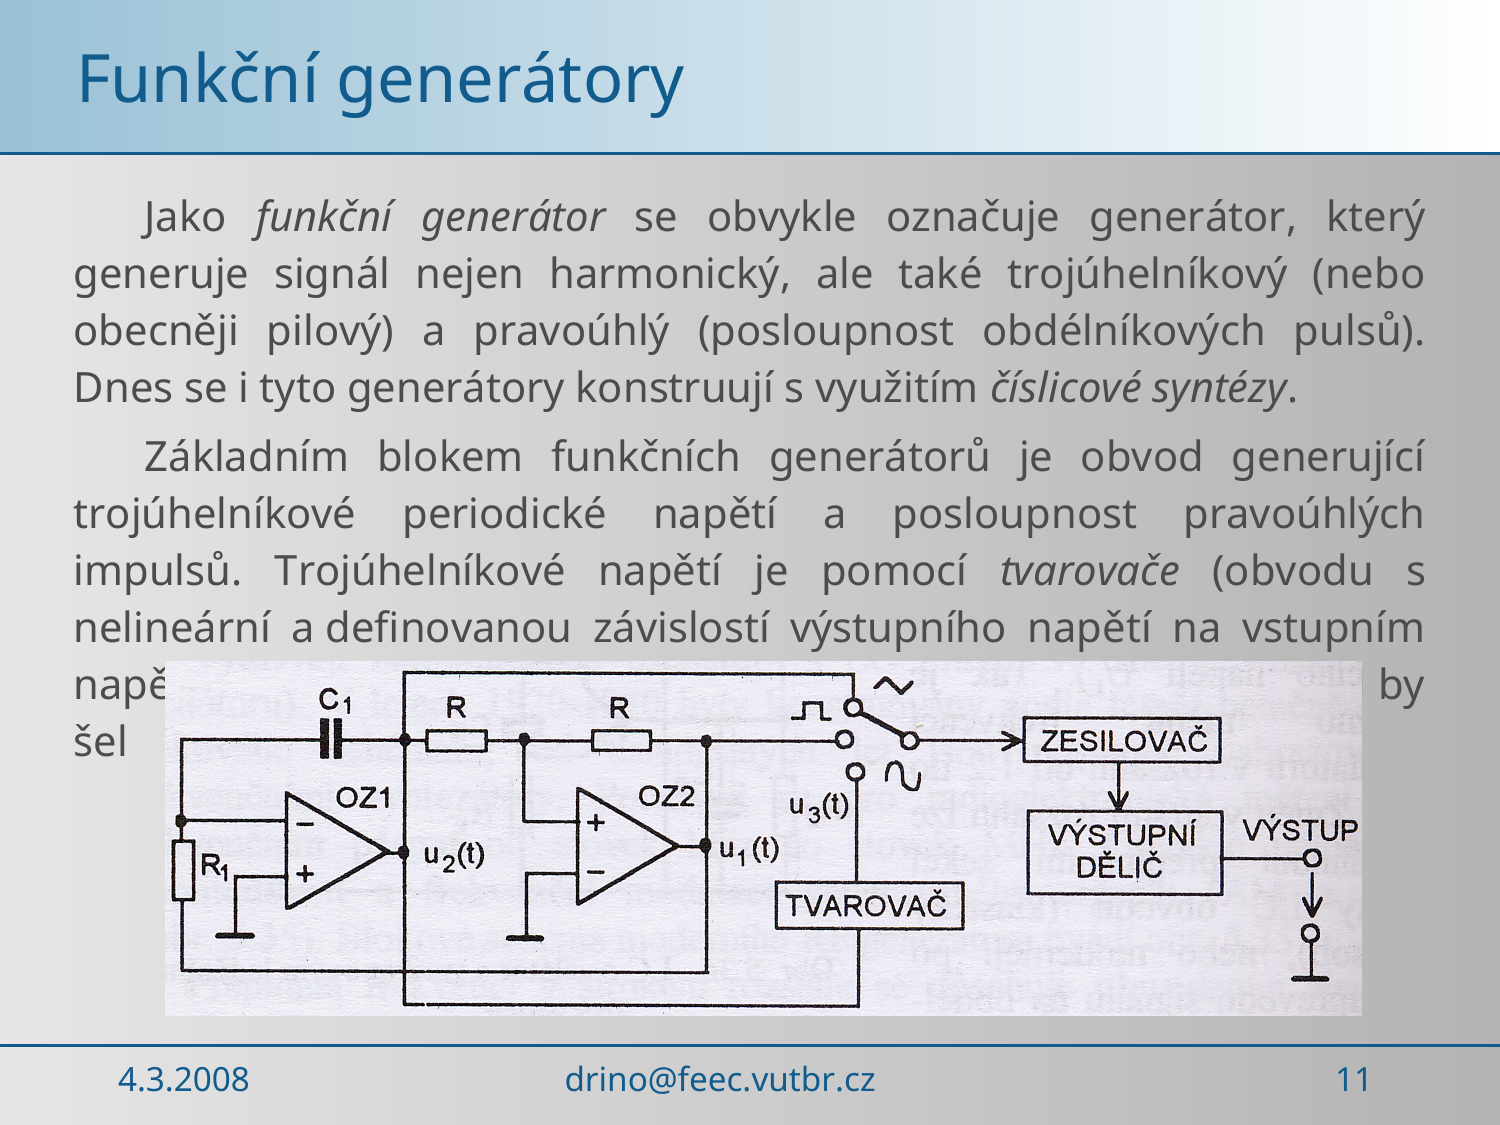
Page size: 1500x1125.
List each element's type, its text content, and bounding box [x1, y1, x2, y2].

text_box <číslo> [1075, 1049, 1388, 1125]
title Funkční generátory [0, 0, 1500, 152]
text_box 4.3.2008 [103, 1049, 432, 1125]
picture [165, 661, 1362, 1016]
text_box drino@feec.vutbr.cz [454, 1049, 987, 1125]
text_box Jako funkční generátor se obvykle označuje generátor, který generuje signál nejen harmonický, ale také trojúhelníkový (nebo obecněji pilový) a pravoúhlý (posloupnost obdélníkových pulsů). Dnes se i tyto generátory konstruují s využitím číslicové syntézy. Základním blokem funkčních generátorů je obvod generující trojúhelníkové periodické napětí a posloupnost pravoúhlých impulsů. Trojúhelníkové napětí je pomocí tvarovače (obvodu s nelineární a definovanou závislostí výstupního napětí na vstupním napětí) převedeno na (přibližně) harmonické napětí. Tento převod by šel [59, 178, 1442, 834]
